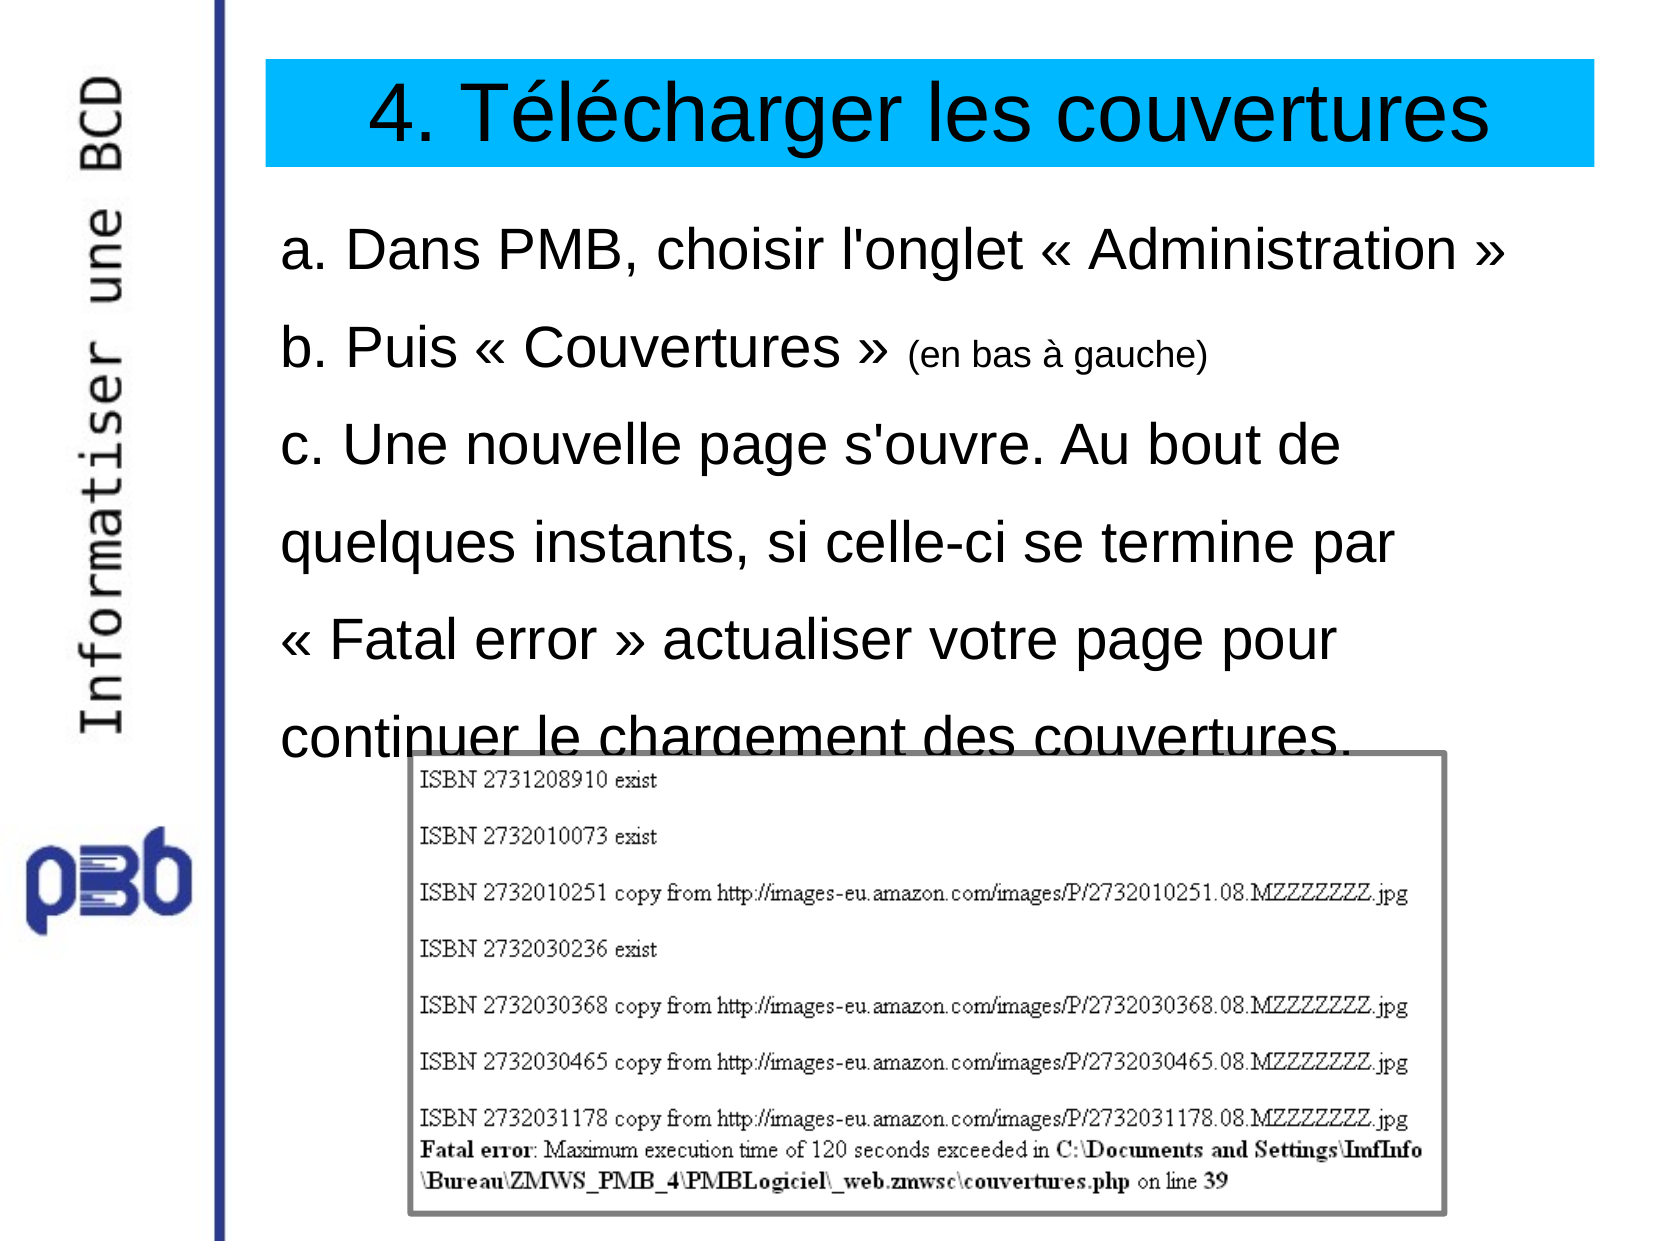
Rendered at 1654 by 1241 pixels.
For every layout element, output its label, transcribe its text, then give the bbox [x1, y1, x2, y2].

picture [0, 0, 1654, 1241]
text_box 4. Télécharger les couvertures [265, 59, 1595, 167]
text_box a. Dans PMB, choisir l'onglet « Administration » b. Puis « Couvertures » (en bas à gauche) c. Une nouvelle page s'ouvre. Au bout de quelques instants, si celle-ci se termine par « Fatal error » actualiser votre page pour continuer le chargement des couvertures. [265, 177, 1595, 792]
